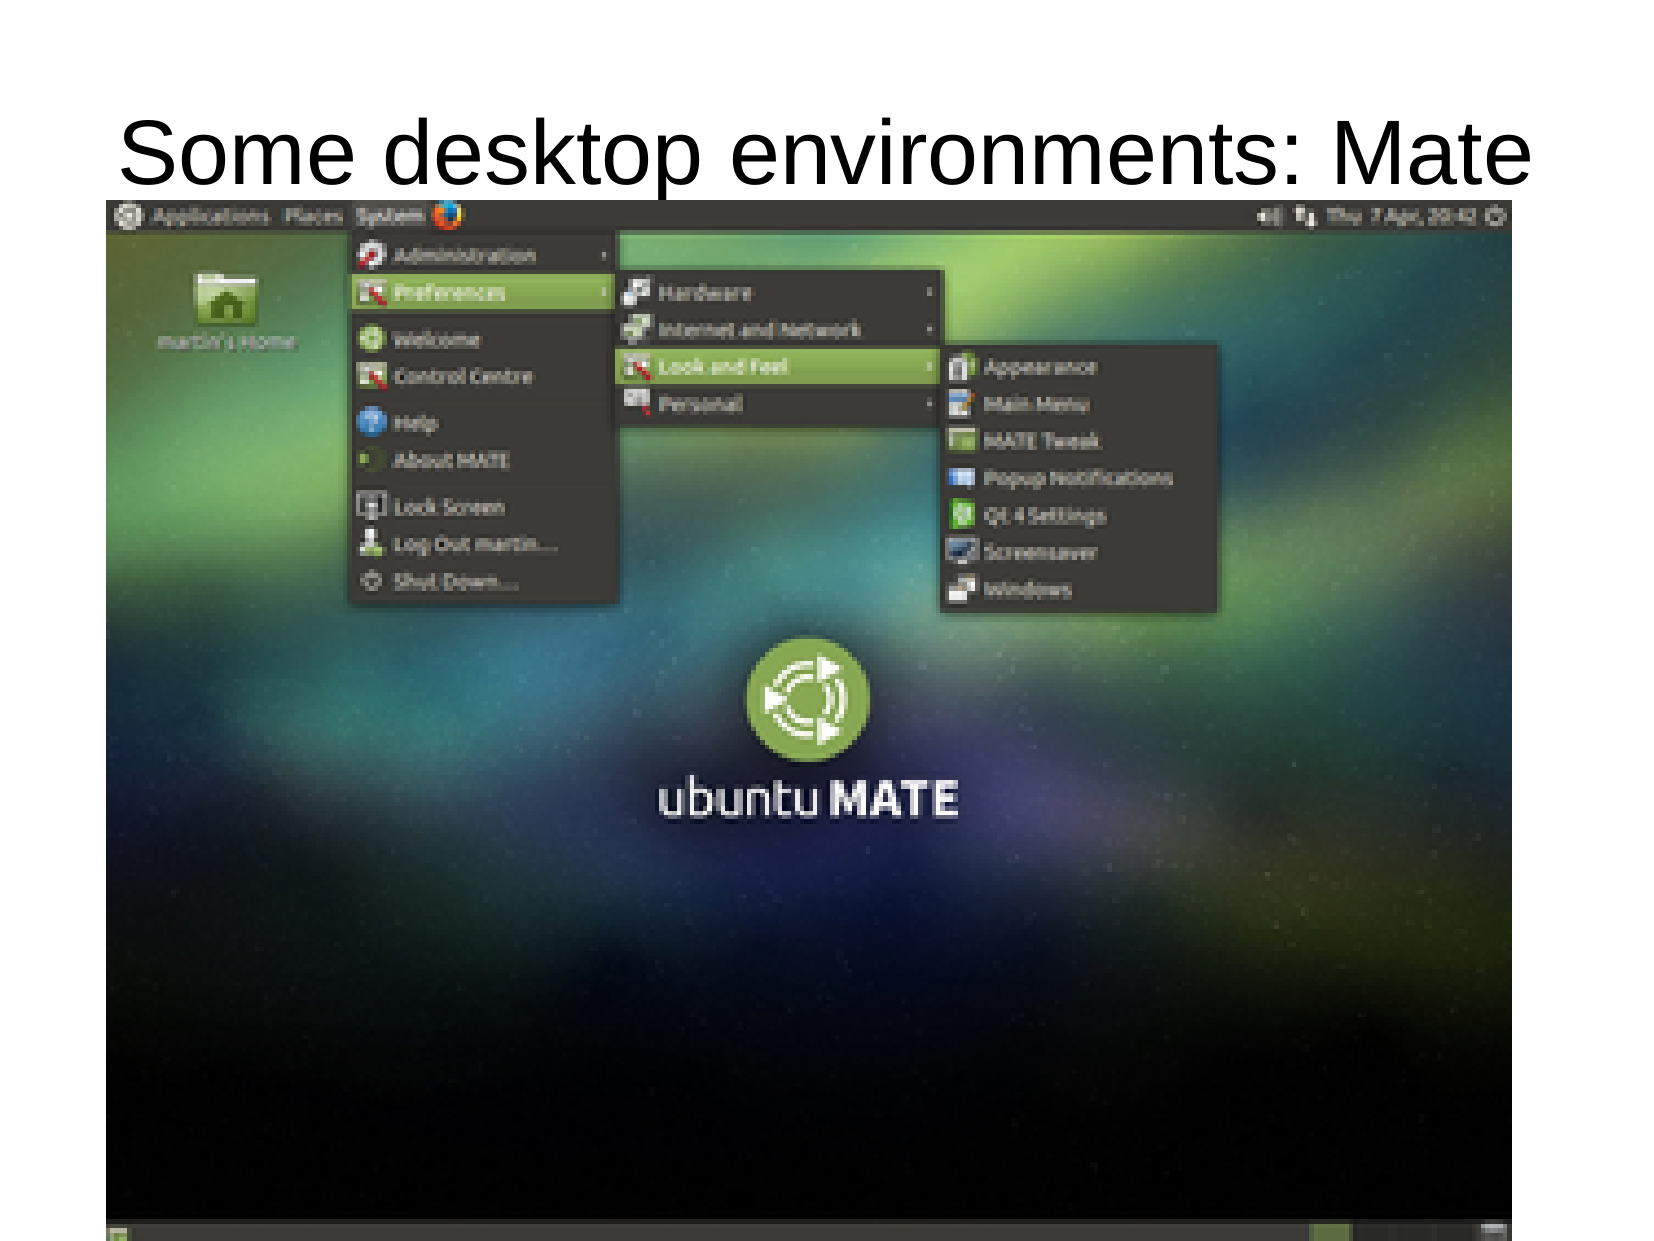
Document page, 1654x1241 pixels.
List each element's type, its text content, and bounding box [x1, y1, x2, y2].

title Some desktop environments: Mate [82, 49, 1571, 257]
picture [106, 200, 1512, 1241]
